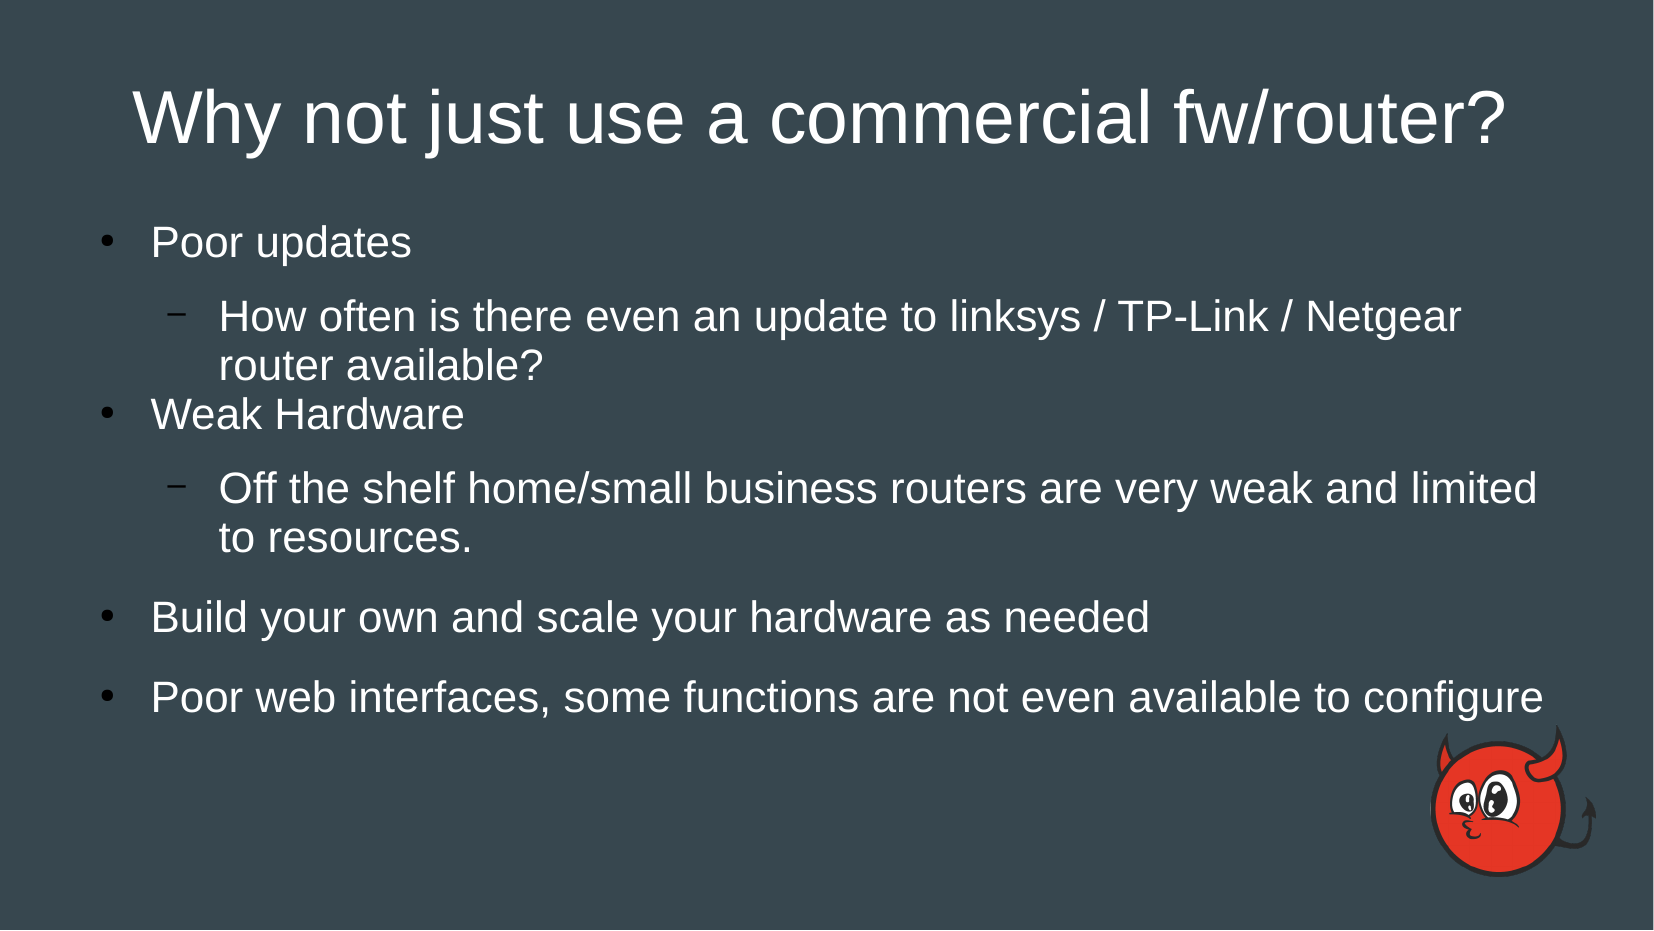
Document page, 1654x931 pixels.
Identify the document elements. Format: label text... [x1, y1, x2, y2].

title Why not just use a commercial fw/router? [110, 39, 1531, 196]
list Poor updates How often is there even an update to linksys / TP-Link / Netgear router available? Weak Hardware Off the shelf home/small business routers are very weak and limited to resources. Build your own and scale your hardware as needed Poor web interfaces, some functions are not even available to configure [82, 217, 1571, 757]
picture [1427, 717, 1598, 888]
